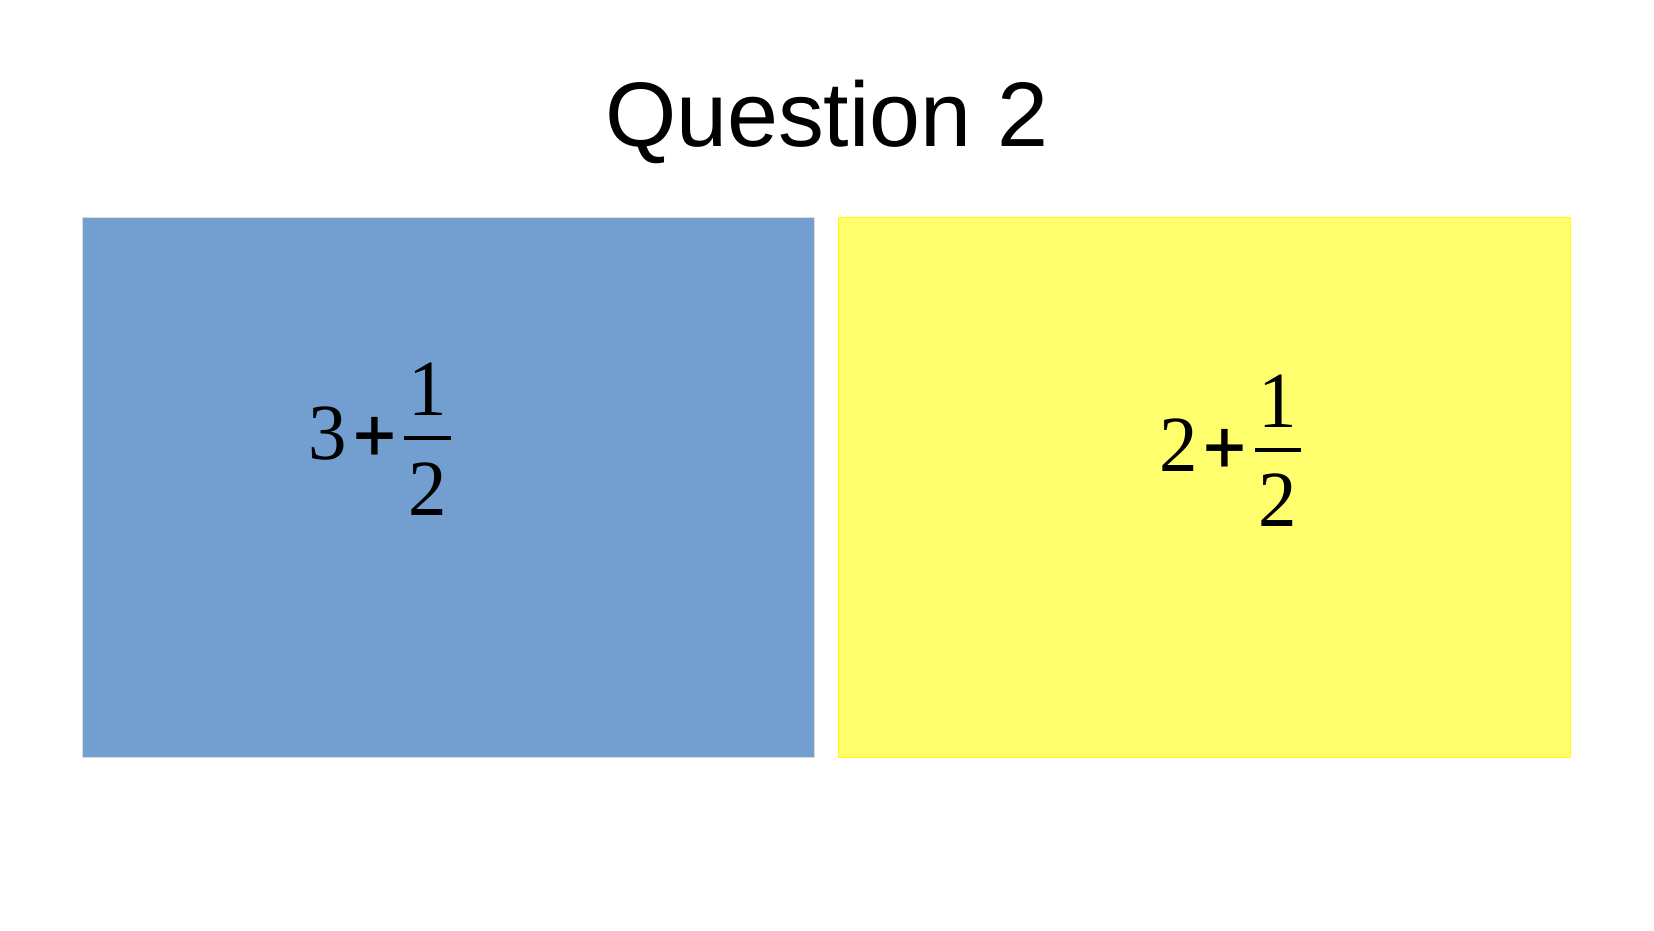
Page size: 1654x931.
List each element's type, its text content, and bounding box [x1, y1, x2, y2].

chart [303, 343, 461, 532]
text_box [82, 217, 815, 758]
text_box [838, 217, 1571, 758]
title Question 2 [82, 37, 1571, 193]
chart [1153, 355, 1312, 544]
